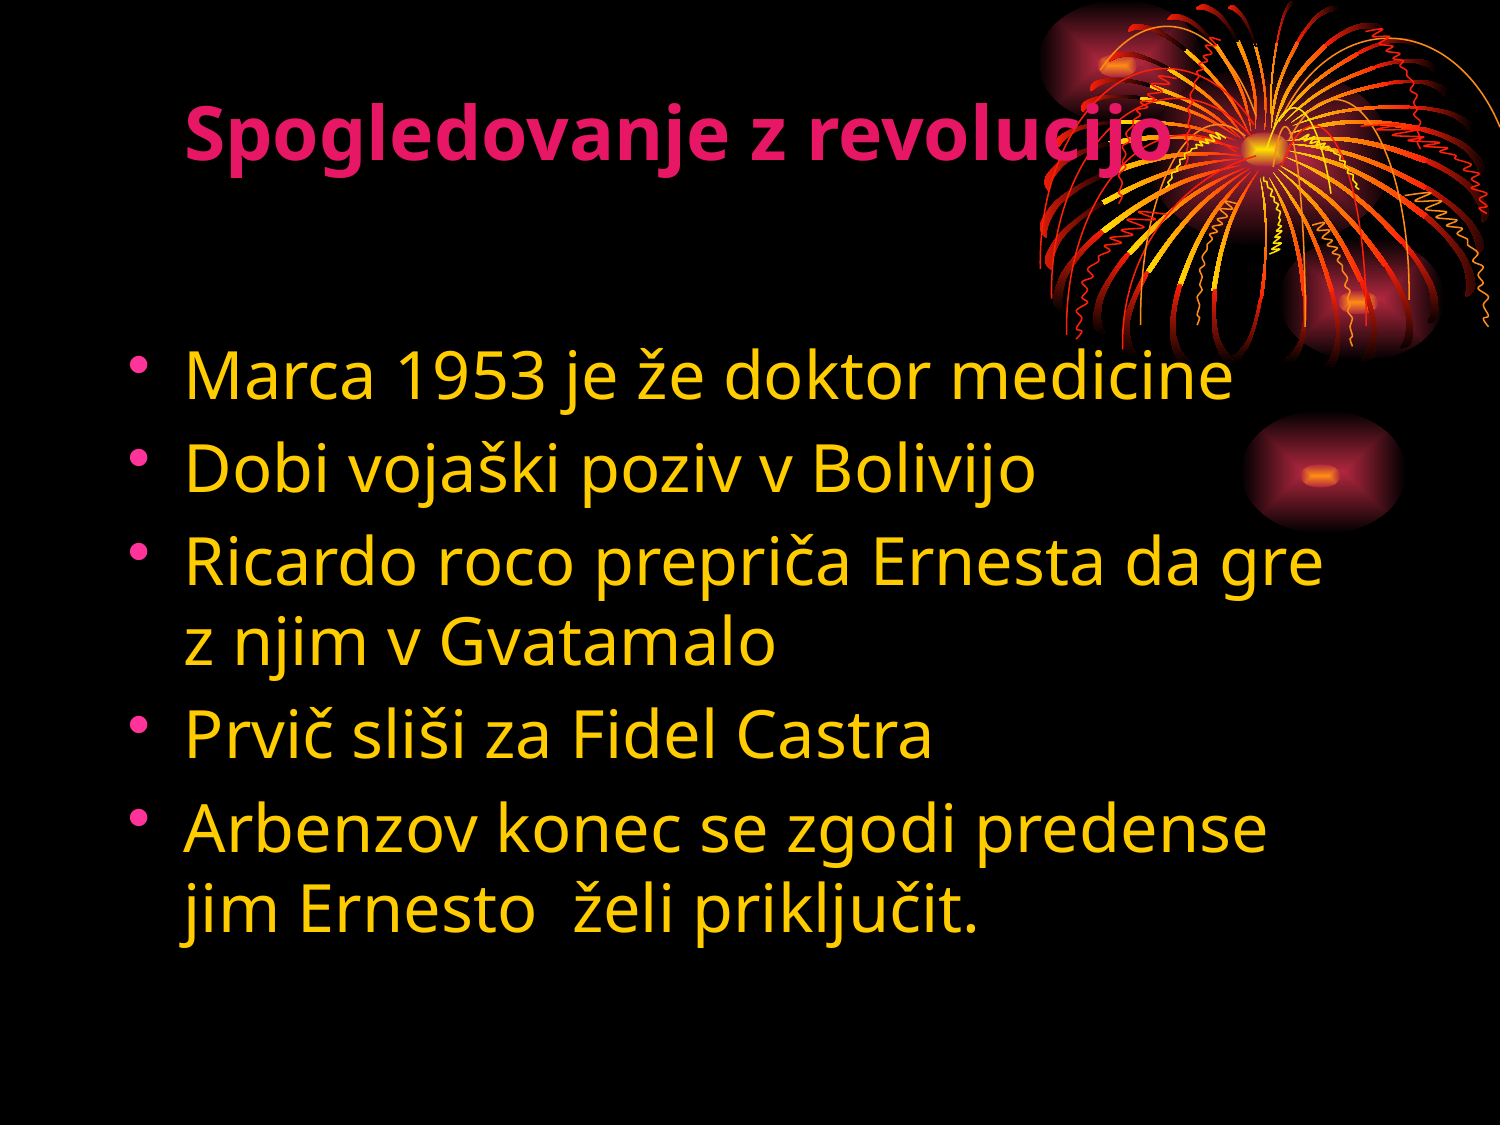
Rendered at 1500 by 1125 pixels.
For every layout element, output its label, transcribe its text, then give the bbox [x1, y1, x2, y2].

list Marca 1953 je že doktor medicine Dobi vojaški poziv v Bolivijo Ricardo roco prepriča Ernesta da gre z njim v Gvatamalo Prvič sliši za Fidel Castra Arbenzov konec se zgodi predense jim Ernesto želi priključit. [112, 324, 1388, 1000]
text_box Spogledovanje z revolucijo [147, 78, 1211, 256]
